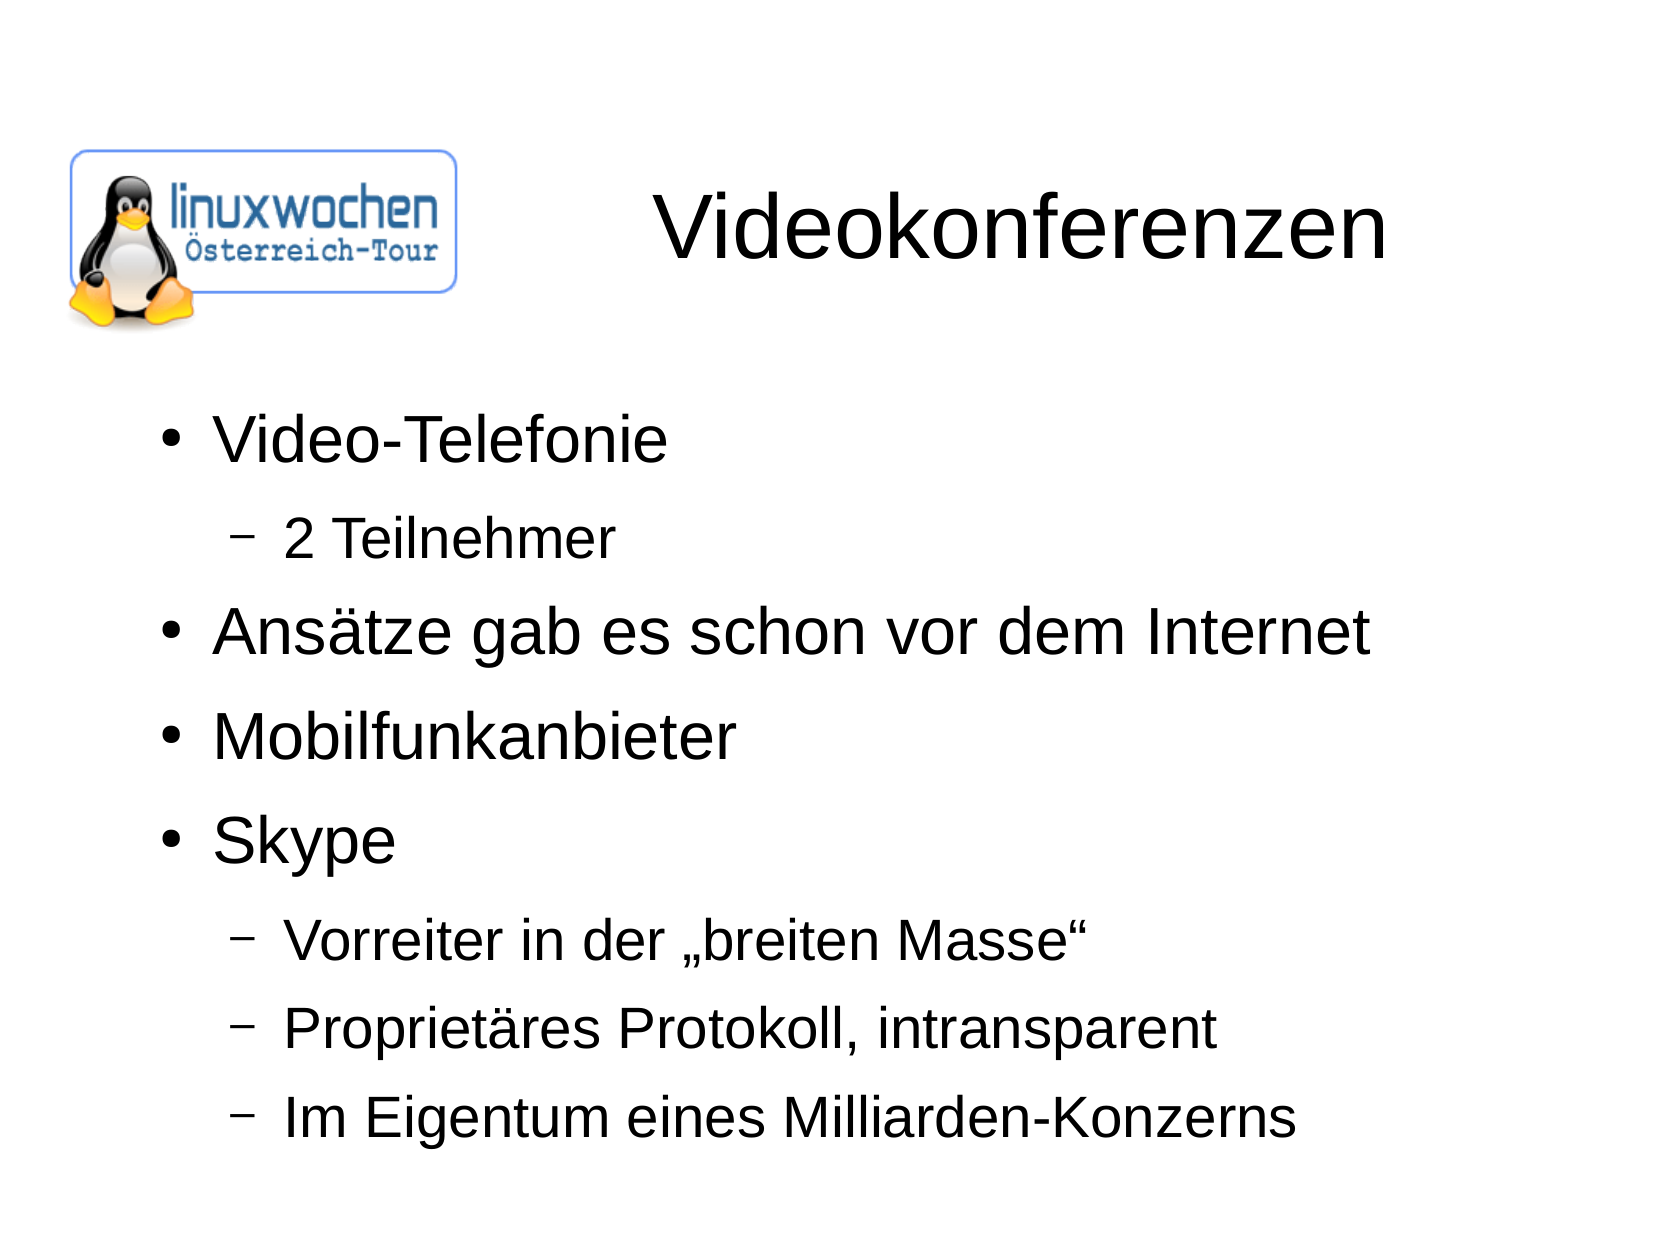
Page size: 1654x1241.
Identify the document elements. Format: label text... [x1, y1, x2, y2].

list Video-Telefonie 2 Teilnehmer Ansätze gab es schon vor dem Internet Mobilfunkanbieter Skype Vorreiter in der „breiten Masse“ Proprietäres Protokoll, intransparent Im Eigentum eines Milliarden-Konzerns [141, 401, 1536, 1170]
picture [37, 129, 472, 338]
title Videokonferenzen [471, 123, 1571, 331]
